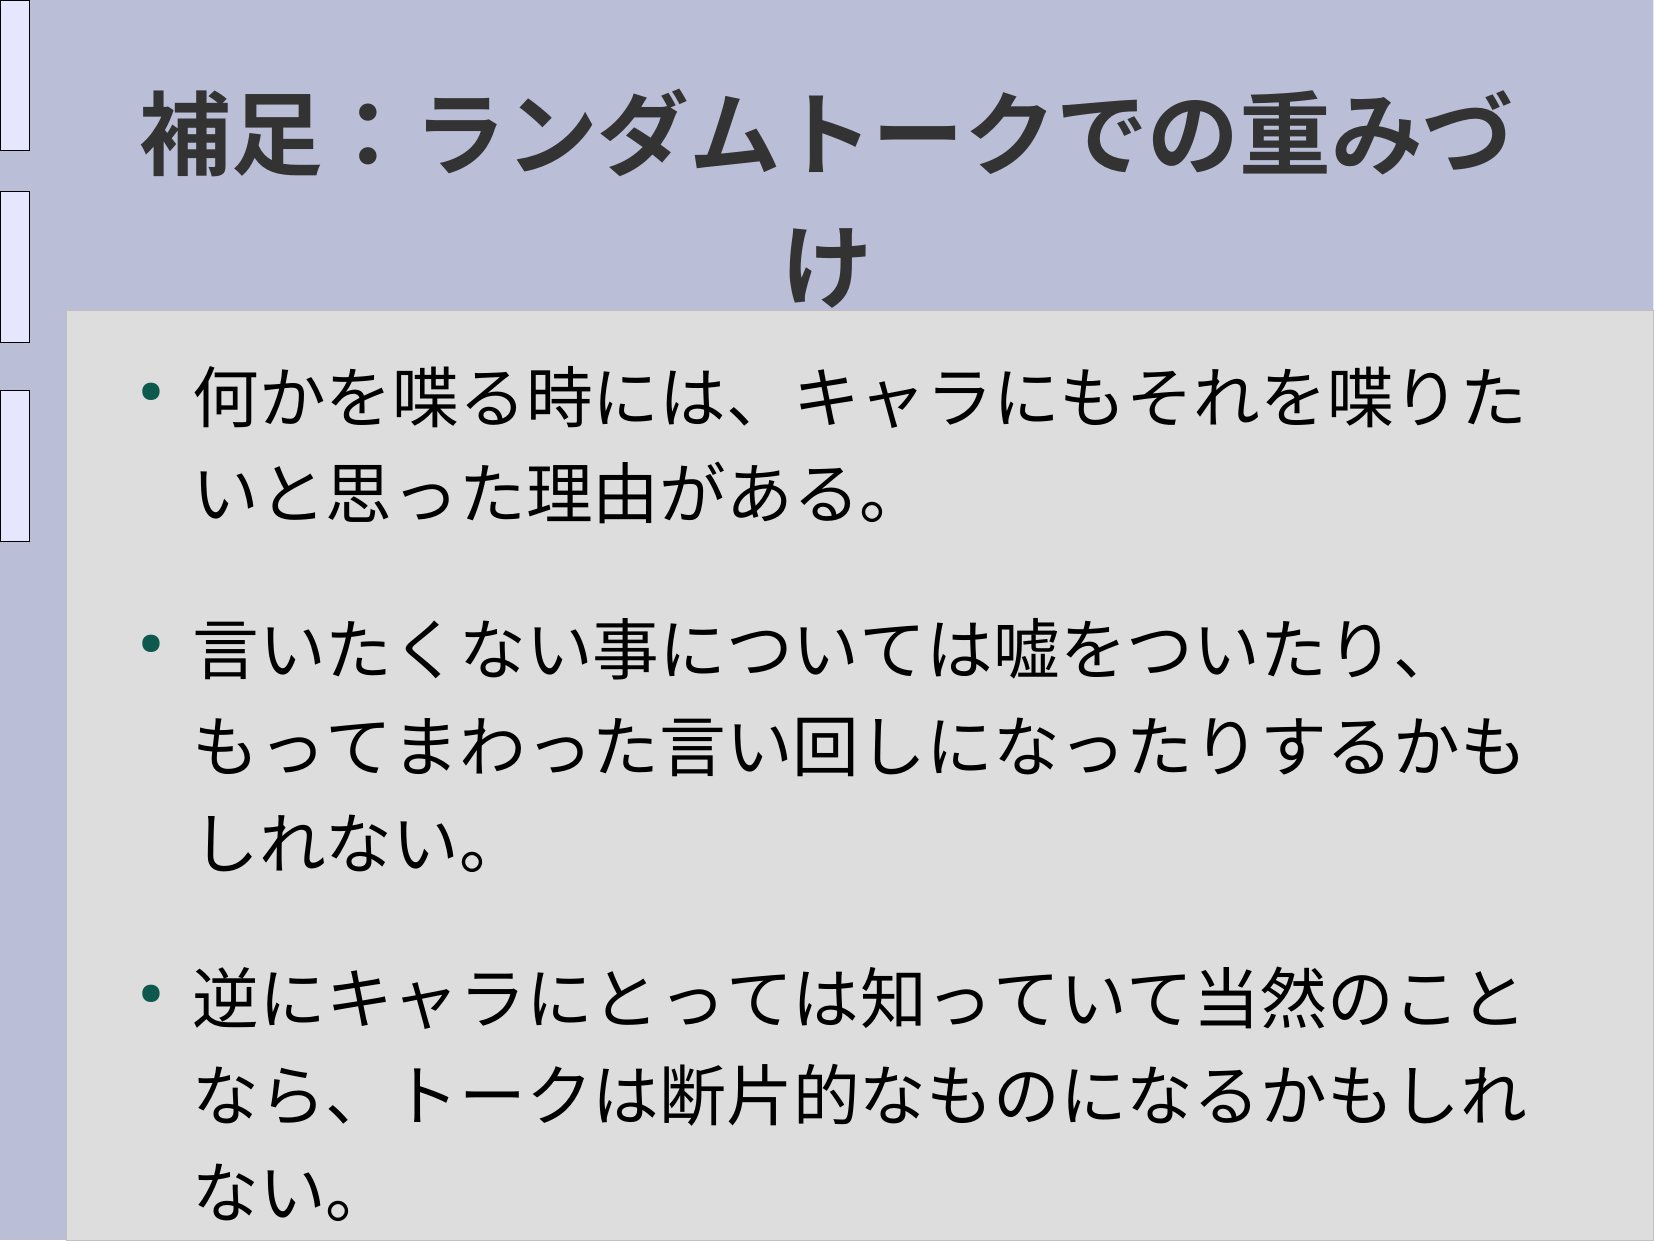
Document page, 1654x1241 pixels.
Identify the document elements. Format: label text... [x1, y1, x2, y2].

list 何かを喋る時には、キャラにもそれを喋りたいと思った理由がある。 言いたくない事については嘘をついたり、もってまわった言い回しになったりするかもしれない。 逆にキャラにとっては知っていて当然のことなら、トークは断片的なものになるかもしれない。 [121, 344, 1534, 1127]
title 補足：ランダムトークでの重みづけ [121, 91, 1534, 299]
